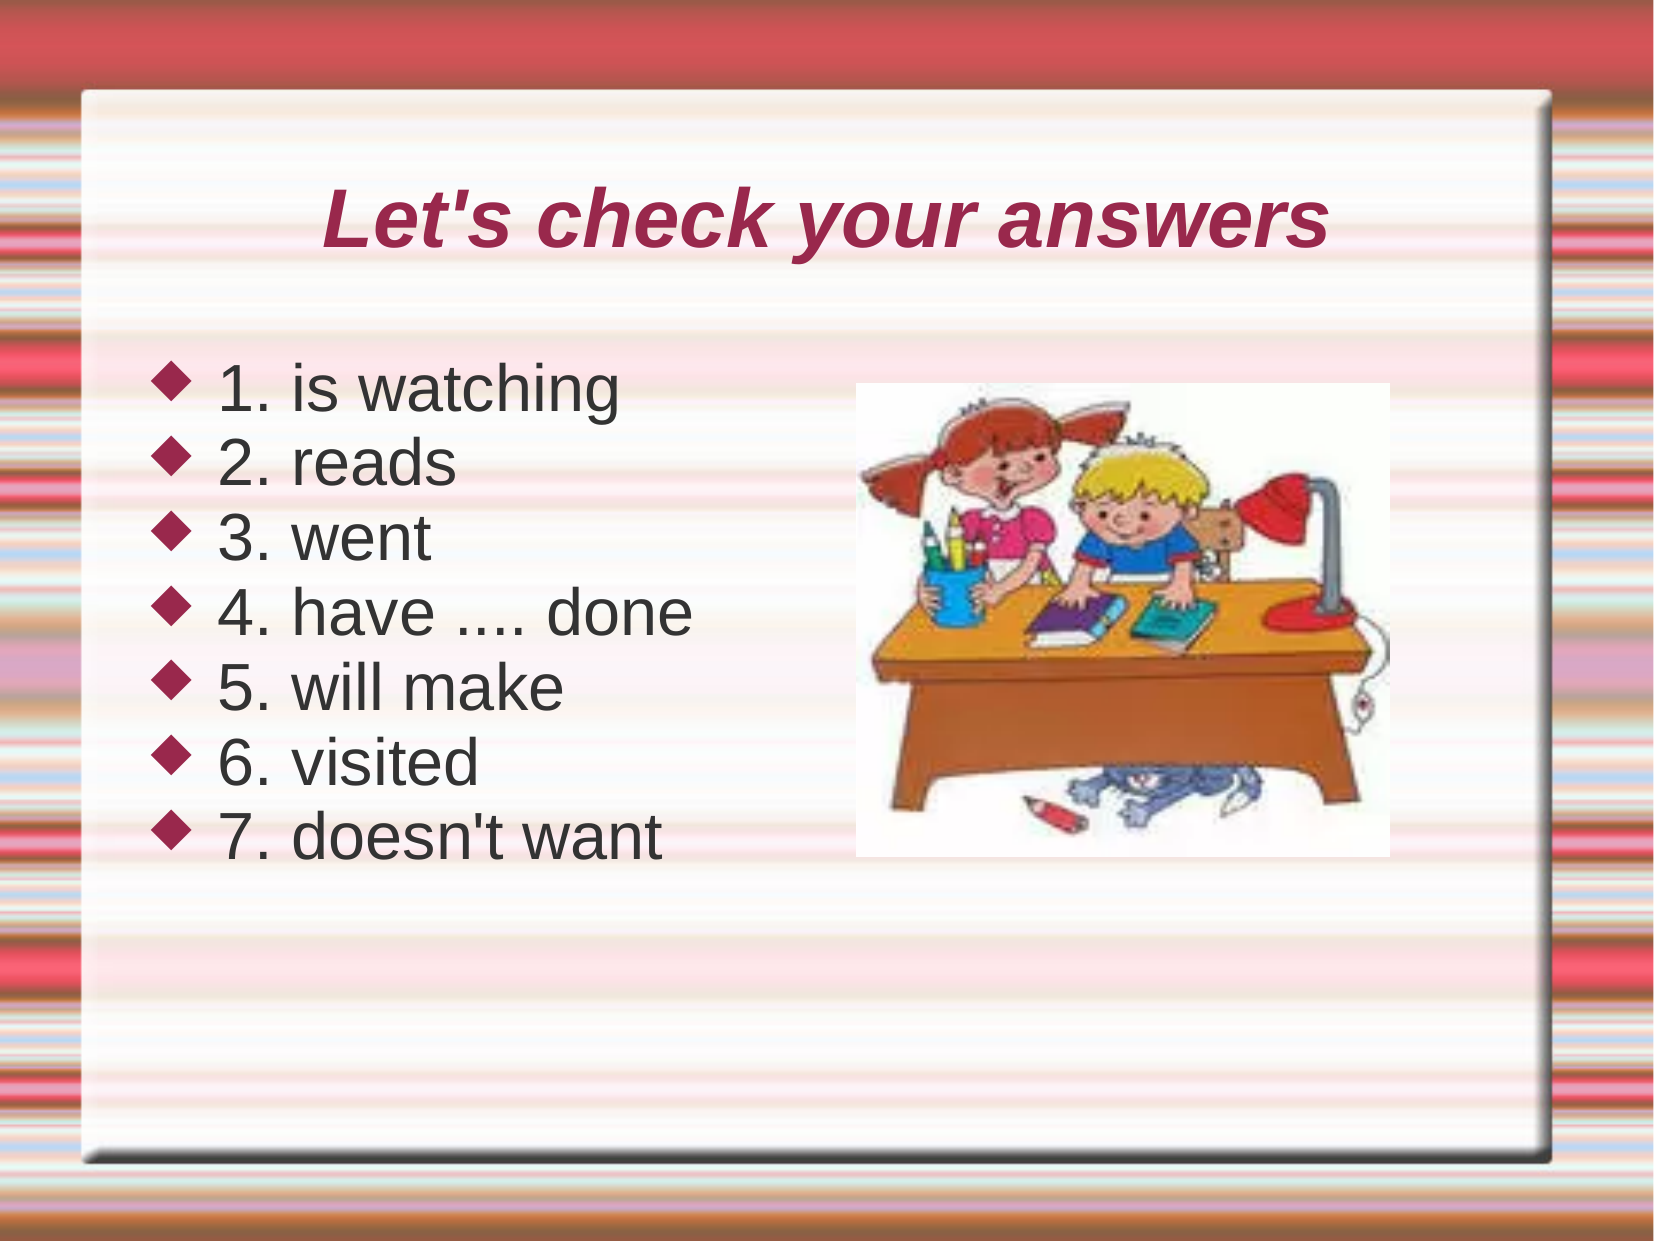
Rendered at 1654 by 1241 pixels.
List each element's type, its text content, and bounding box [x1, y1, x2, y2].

list 1. is watching 2. reads 3. went 4. have .... done 5. will make 6. visited 7. doesn't want [134, 350, 1516, 1133]
picture [0, 0, 1654, 1241]
title Let's check your answers [121, 114, 1534, 322]
